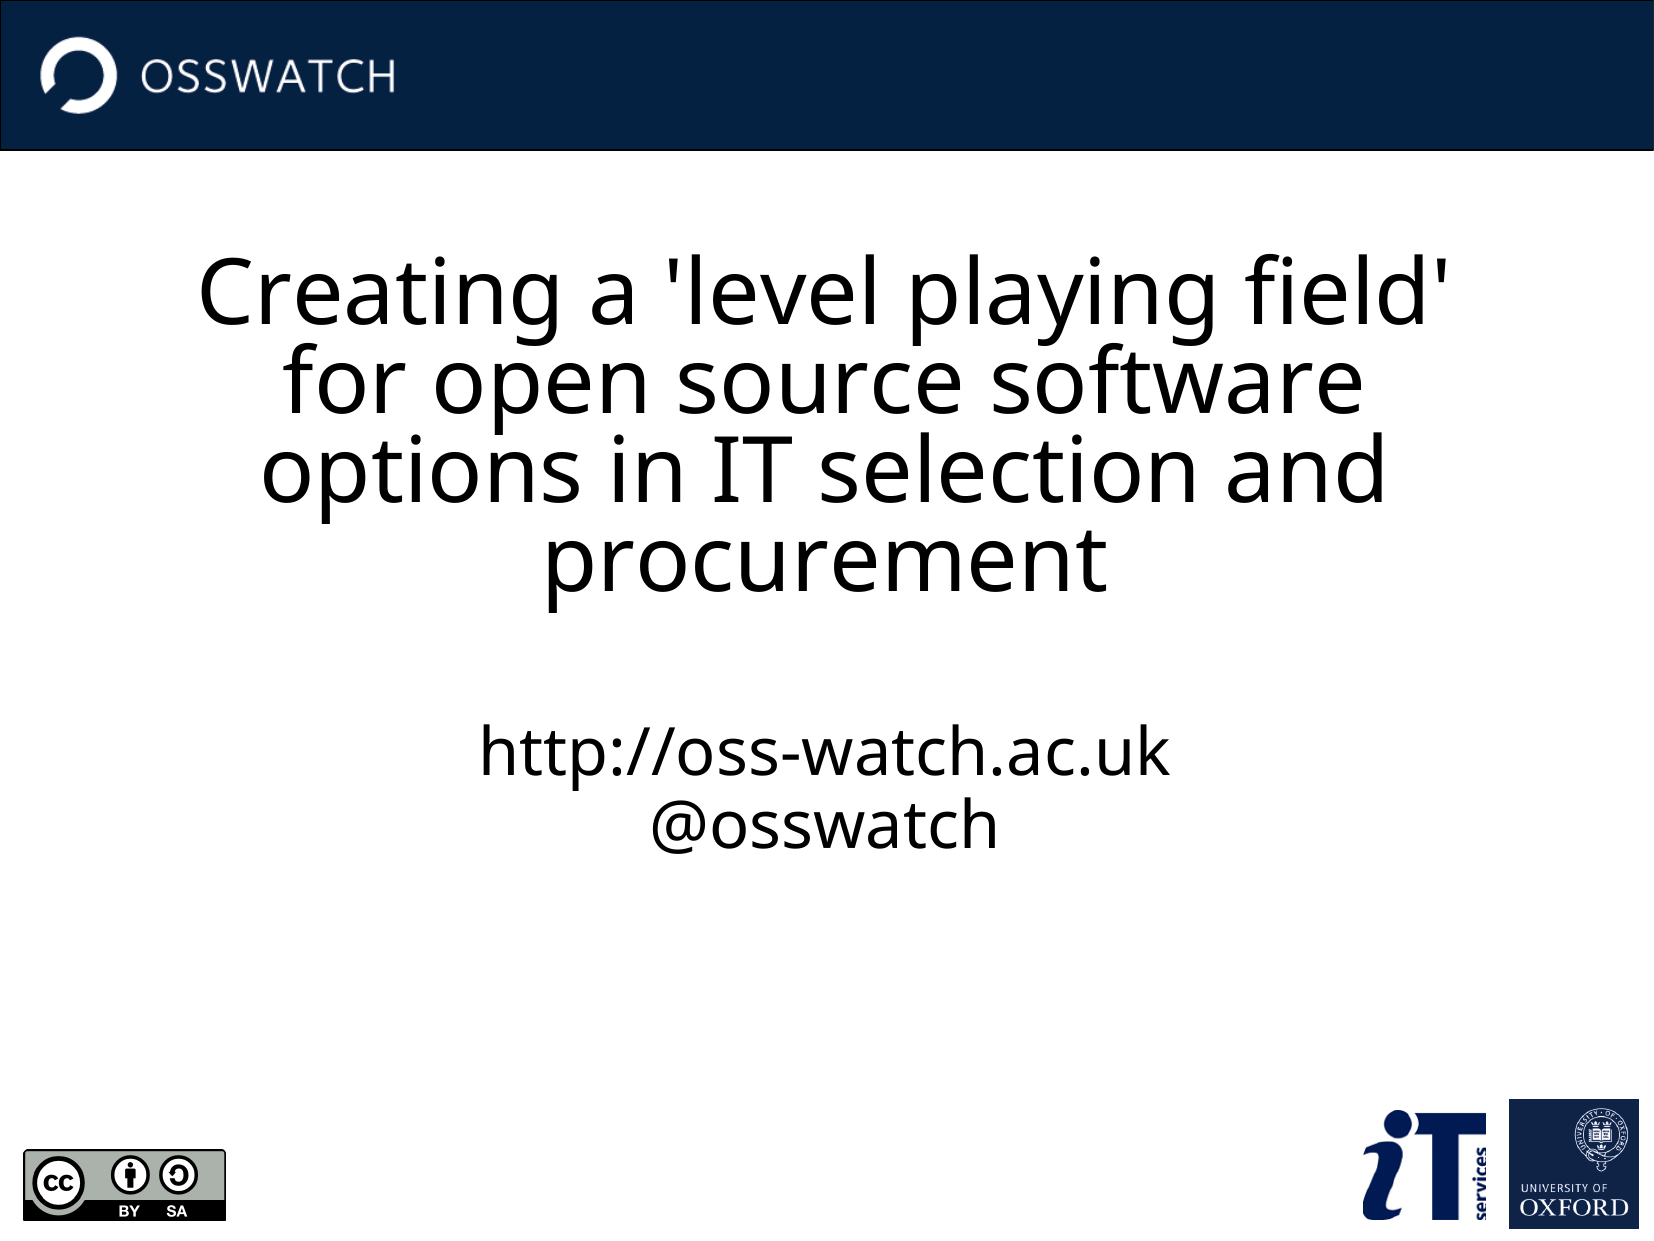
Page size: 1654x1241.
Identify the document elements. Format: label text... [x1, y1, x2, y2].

picture [1363, 1110, 1486, 1220]
picture [1509, 1099, 1639, 1229]
picture [23, 1149, 226, 1221]
title Creating a 'level playing field' for open source software options in IT selection and procurement [125, 324, 1525, 538]
picture [12, 12, 426, 141]
subtitle http://oss-watch.ac.uk @osswatch [249, 637, 1401, 963]
